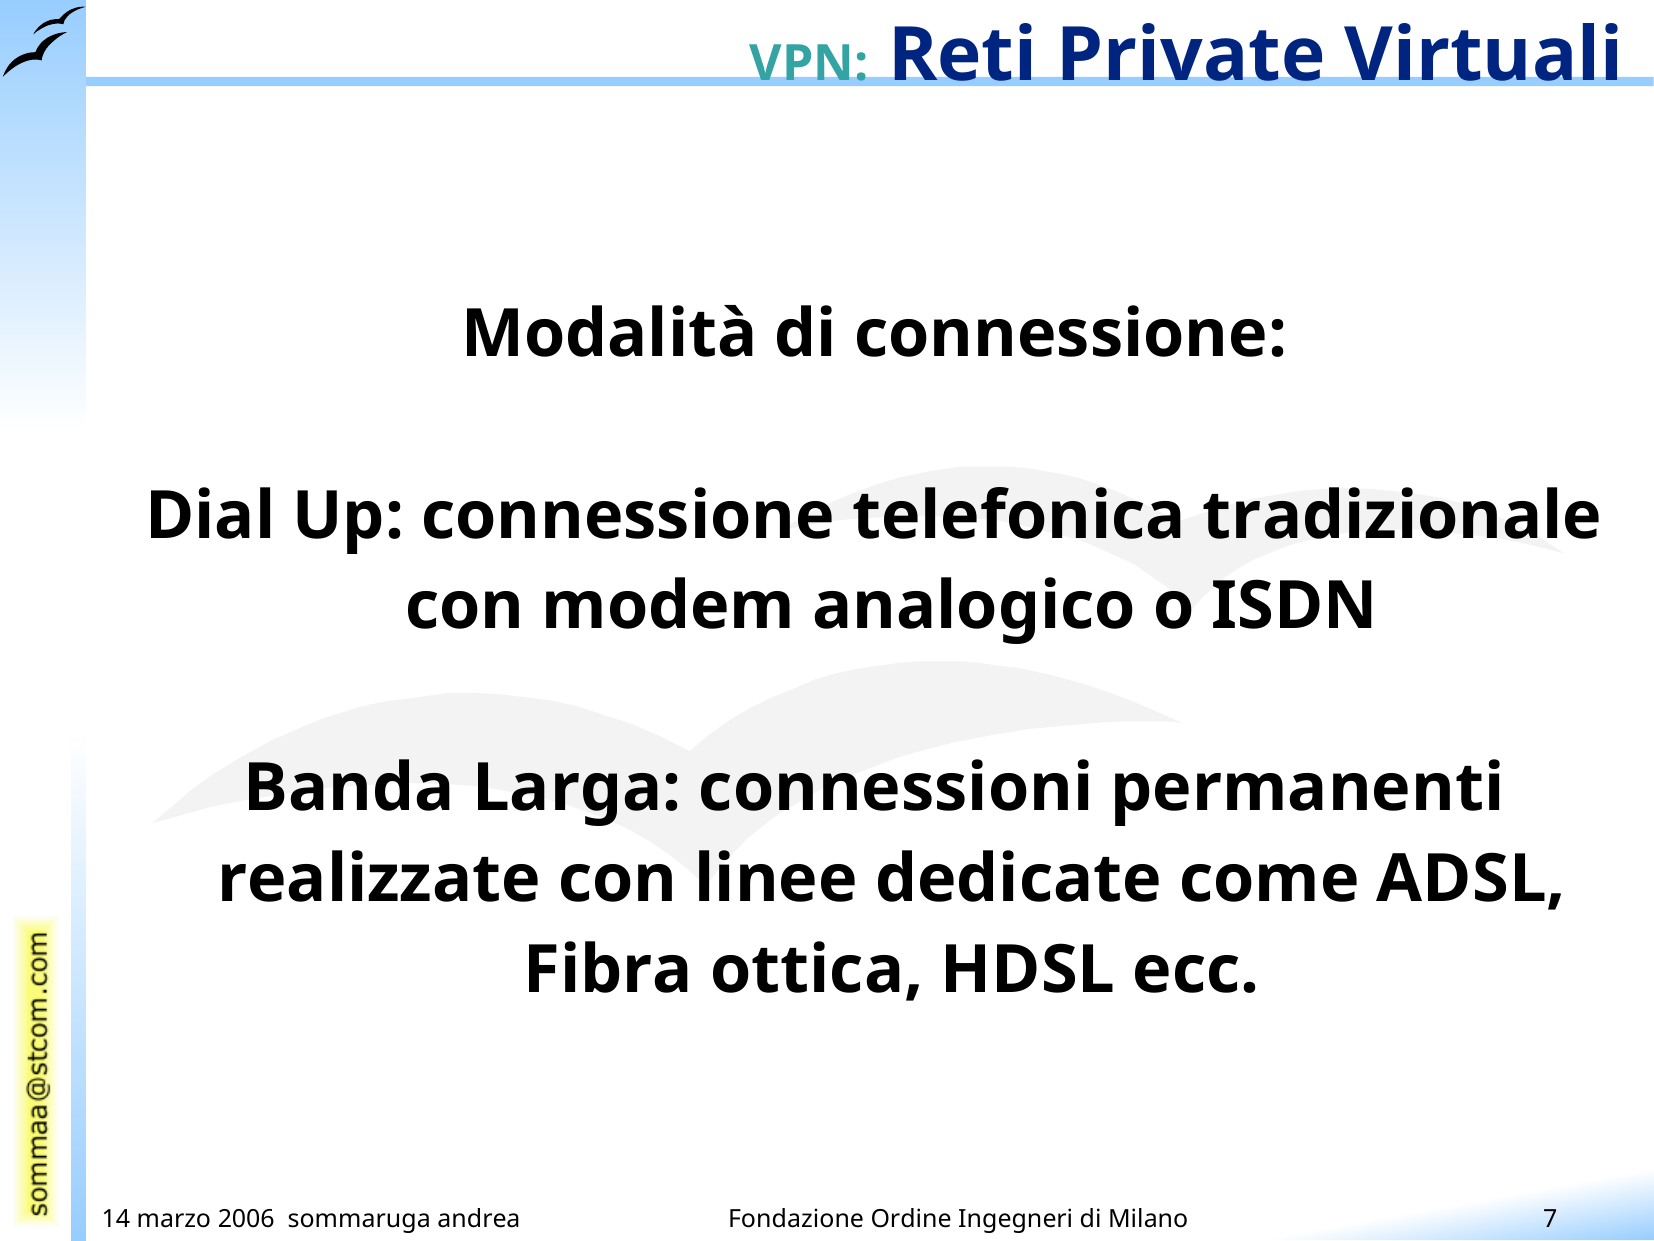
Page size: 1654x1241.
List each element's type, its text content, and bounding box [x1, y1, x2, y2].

subtitle Modalità di connessione: Dial Up: connessione telefonica tradizionale con modem analogico o ISDN Banda Larga: connessioni permanenti realizzate con linee dedicate come ADSL, Fibra ottica, HDSL ecc. [85, 134, 1628, 1163]
title VPN: Reti Private Virtuali [85, 0, 1654, 104]
picture [12, 915, 60, 1228]
